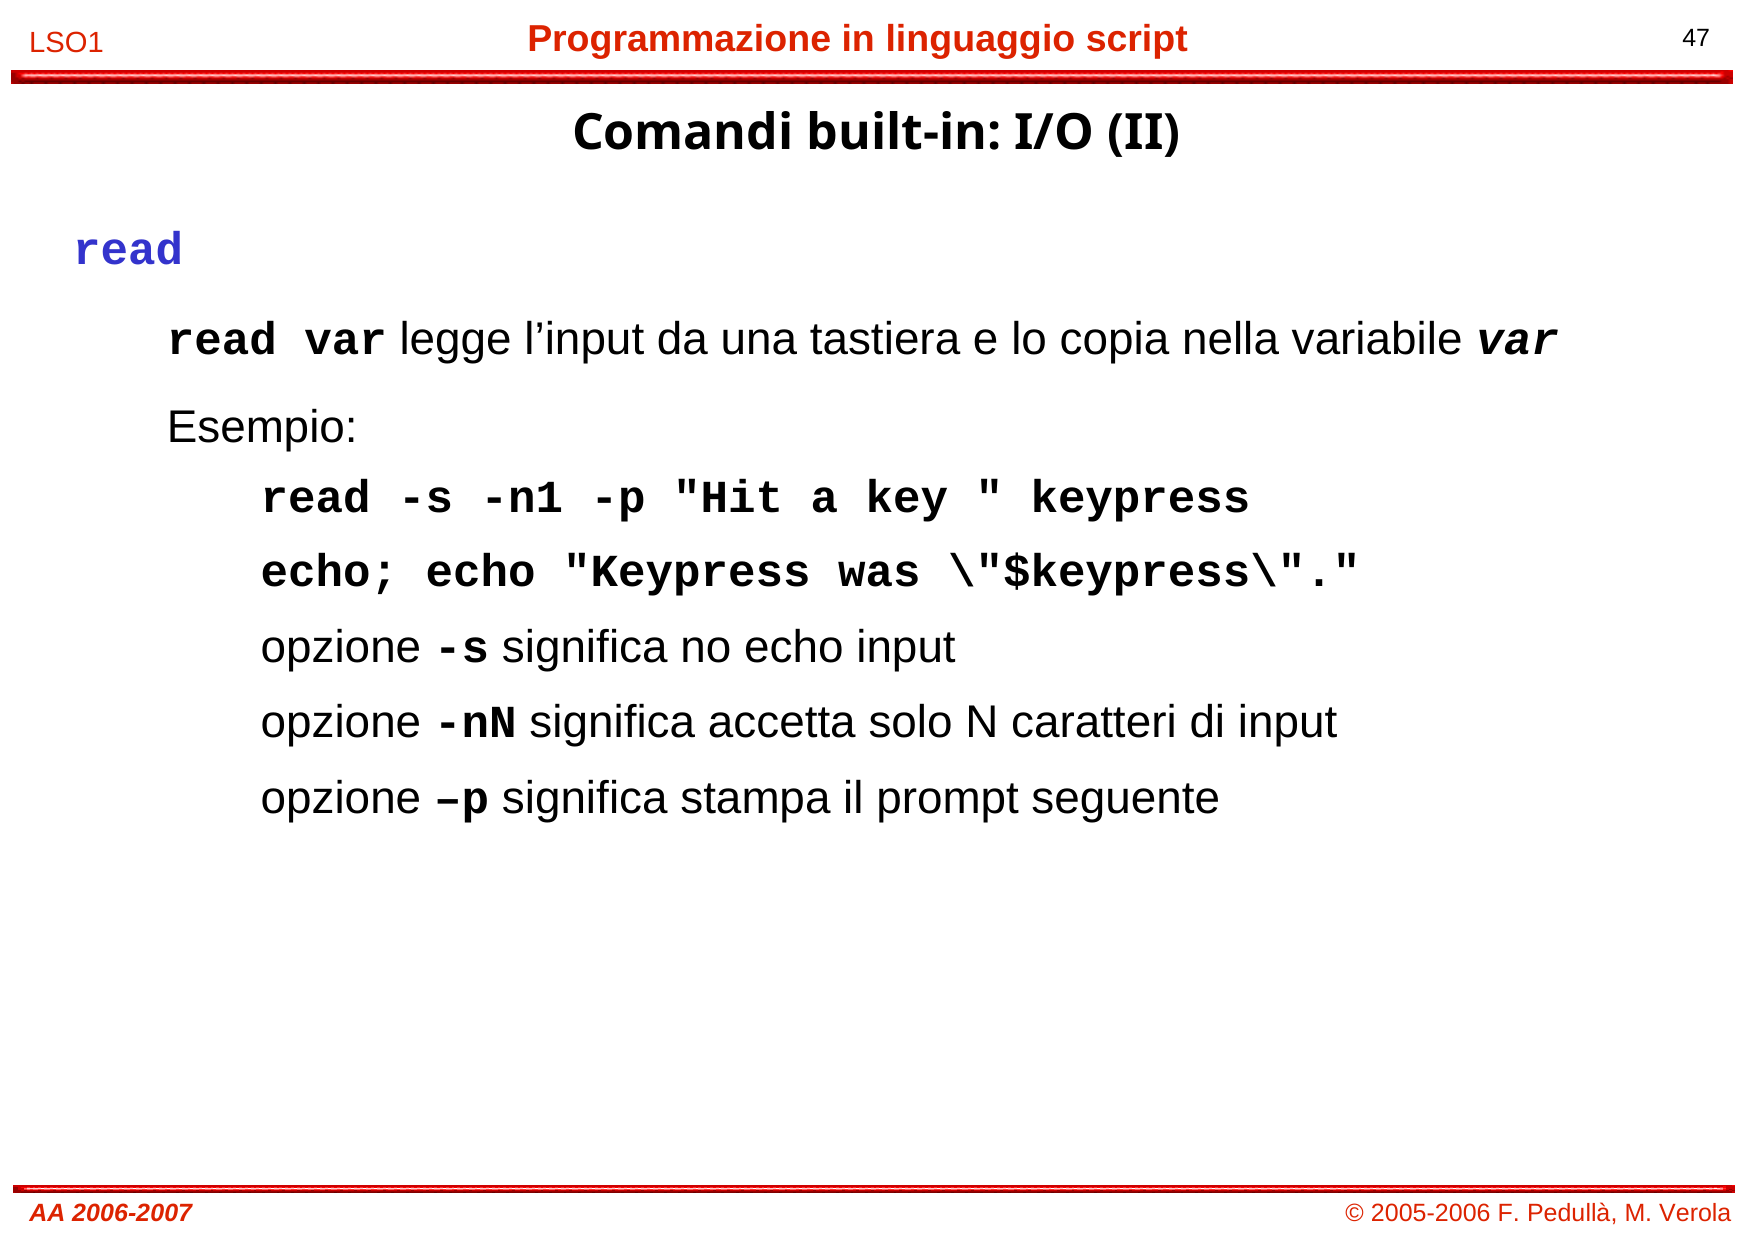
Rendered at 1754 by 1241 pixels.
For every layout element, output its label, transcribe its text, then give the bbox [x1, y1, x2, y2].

picture [11, 70, 1733, 84]
title Comandi built-in: I/O (II) [545, 84, 1209, 180]
list read read var legge l’input da una tastiera e lo copia nella variabile var Esempio: read -s -n1 -p "Hit a key " keypress echo; echo "Keypress was \"$keypress\"." opzione -s significa no echo input opzione -nN significa accetta solo N caratteri di input opzione –p significa stampa il prompt seguente [58, 206, 1696, 1016]
picture [13, 1185, 1735, 1193]
